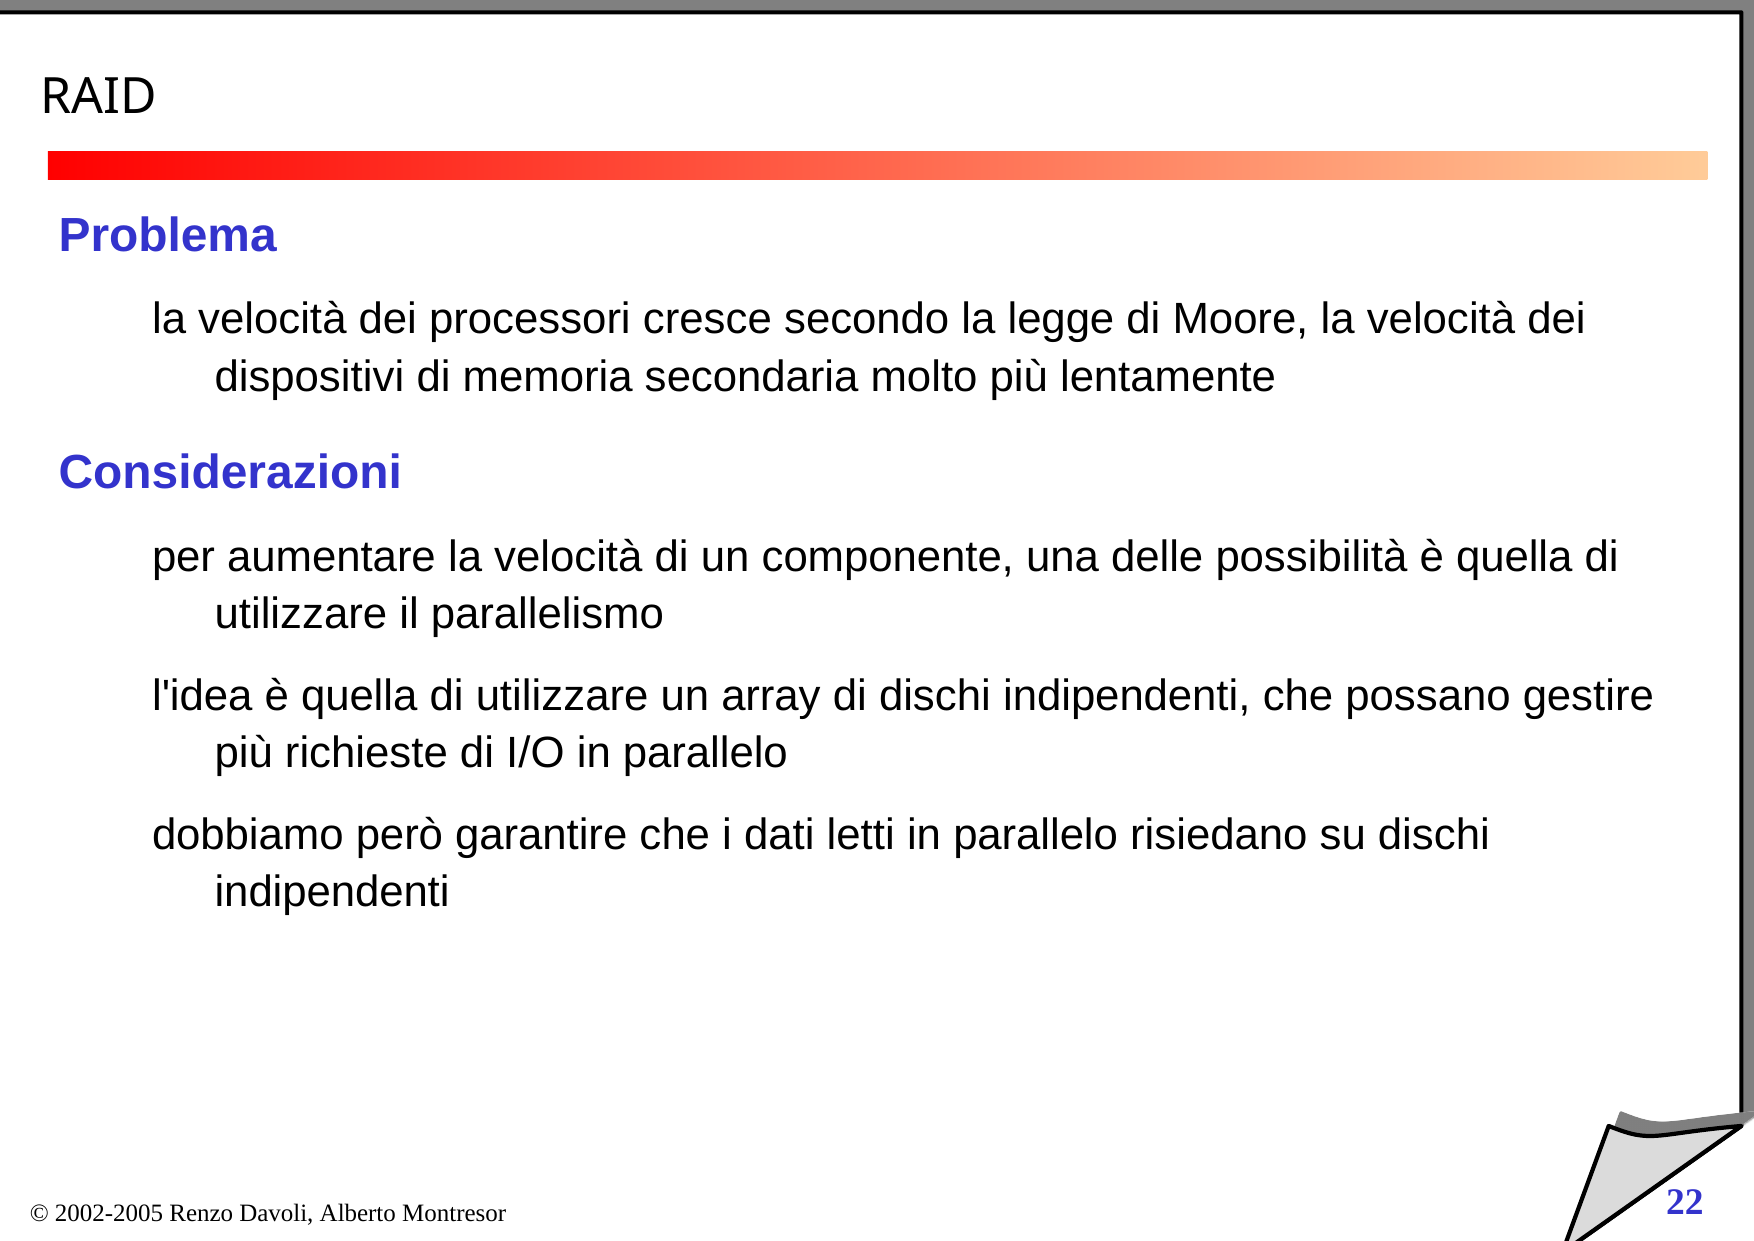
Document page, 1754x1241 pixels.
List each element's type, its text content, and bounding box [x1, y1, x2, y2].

text_box 14 [750, 152, 754, 179]
list Problema la velocità dei processori cresce secondo la legge di Moore, la velocità dei dispositivi di memoria secondaria molto più lentamente Considerazioni per aumentare la velocità di un componente, una delle possibilità è quella di utilizzare il parallelismo l'idea è quella di utilizzare un array di dischi indipendenti, che possano gestire più richieste di I/O in parallelo dobbiamo però garantire che i dati letti in parallelo risiedano su dischi indipendenti [58, 206, 1696, 1050]
title RAID [40, 49, 1714, 144]
